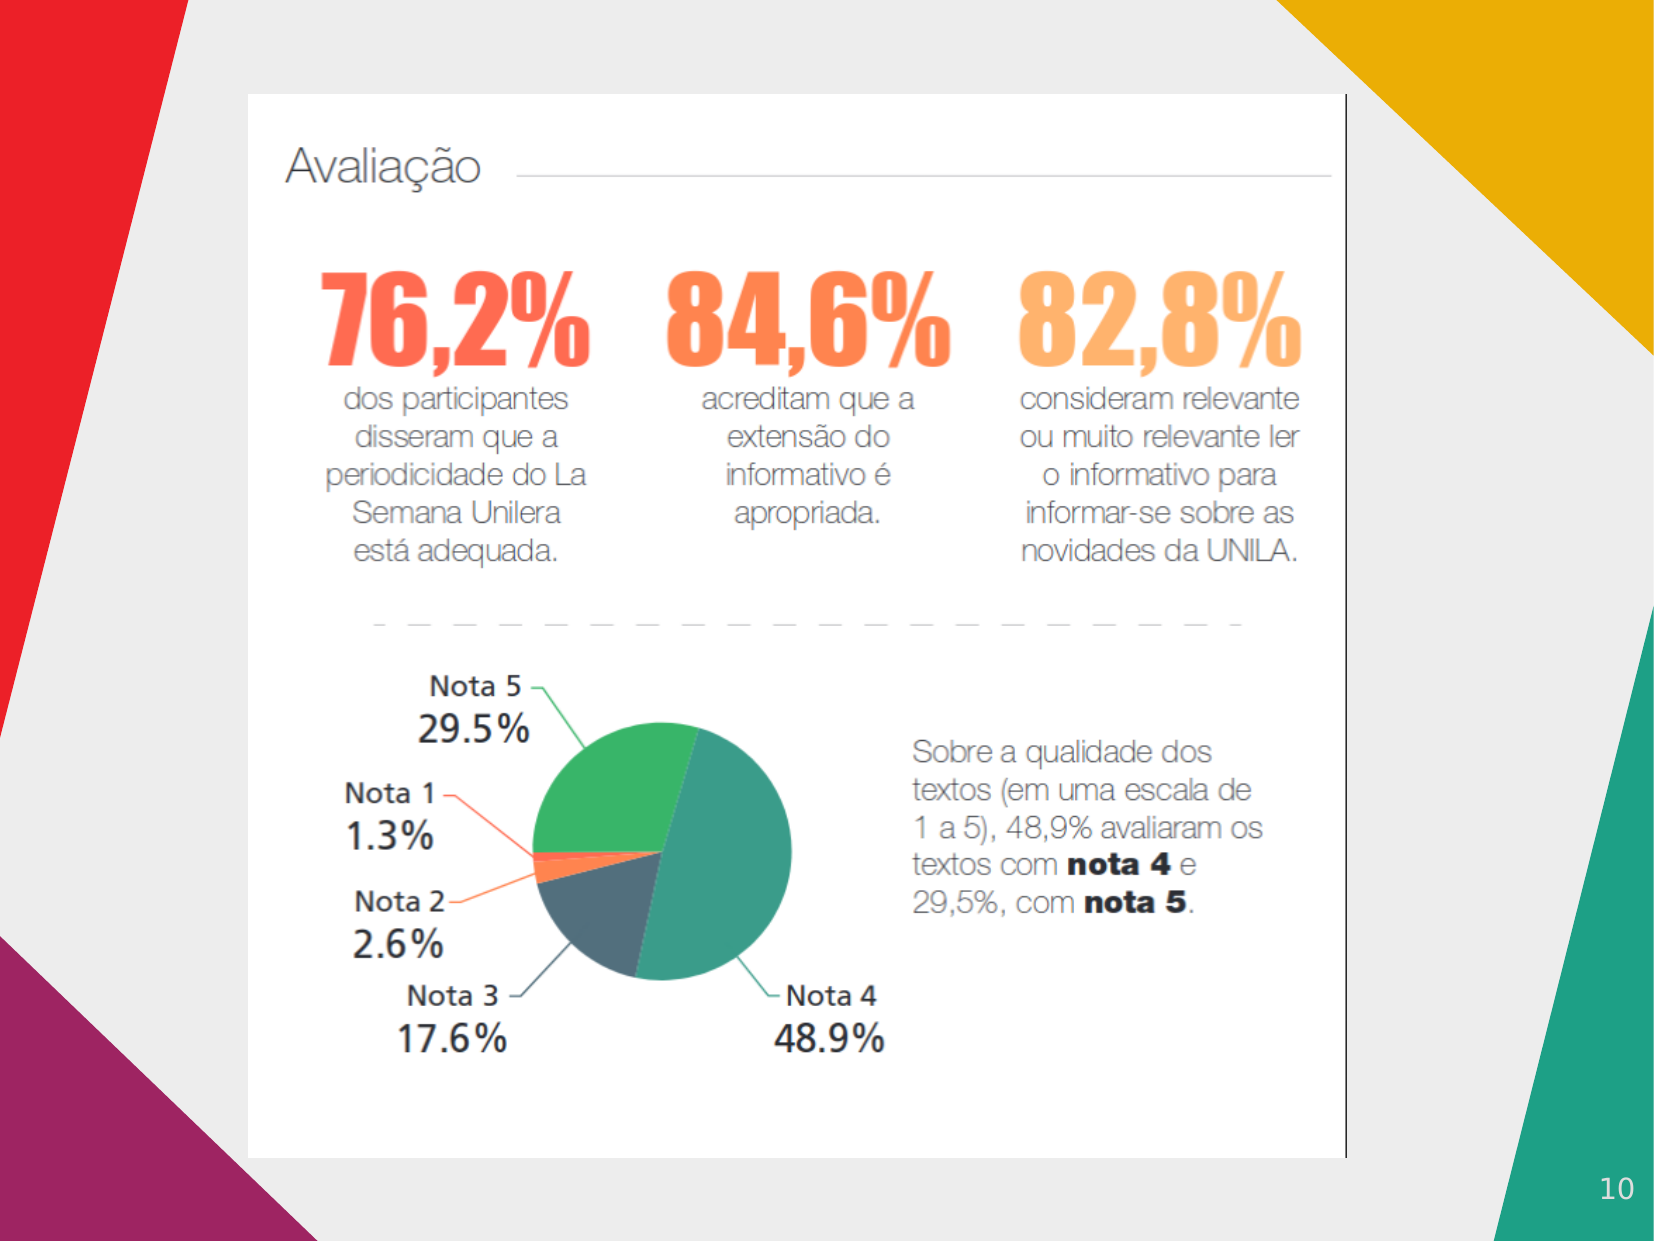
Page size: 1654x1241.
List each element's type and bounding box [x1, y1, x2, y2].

picture [248, 94, 1347, 1158]
